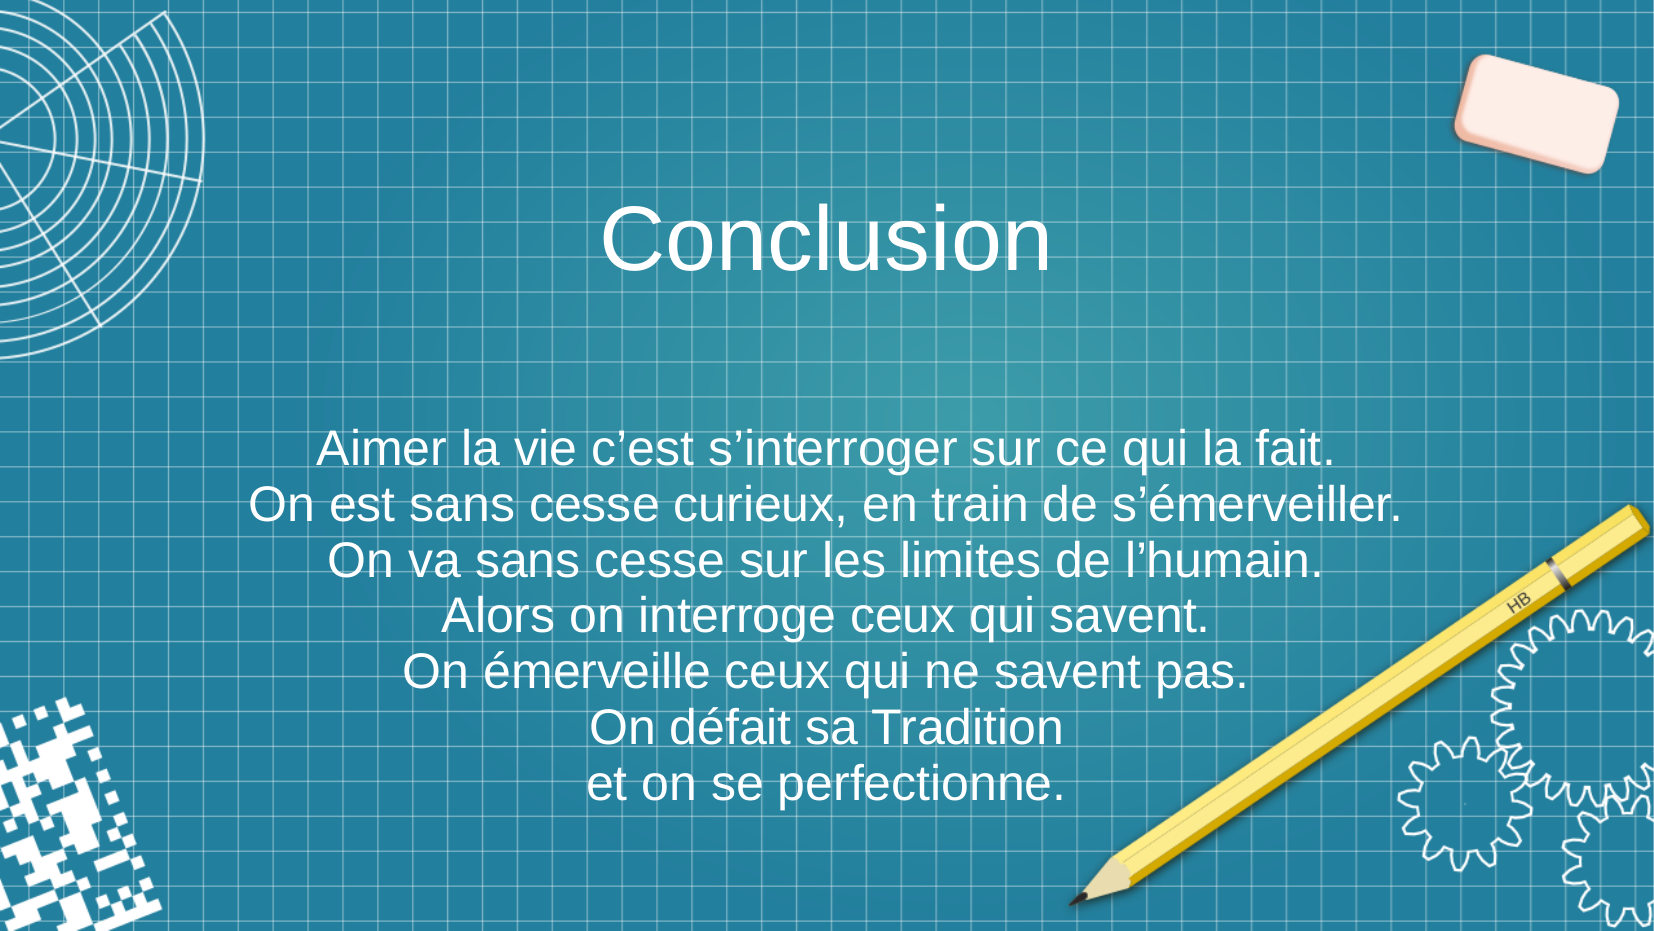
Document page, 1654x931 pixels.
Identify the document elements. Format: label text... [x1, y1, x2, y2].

title Conclusion [82, 132, 1571, 346]
subtitle Aimer la vie c’est s’interroger sur ce qui la fait. On est sans cesse curieux, en train de s’émerveiller. On va sans cesse sur les limites de l’humain. Alors on interroge ceux qui savent. On émerveille ceux qui ne savent pas. On défait sa Tradition et on se perfectionne. [82, 389, 1571, 842]
picture [0, 0, 1654, 931]
